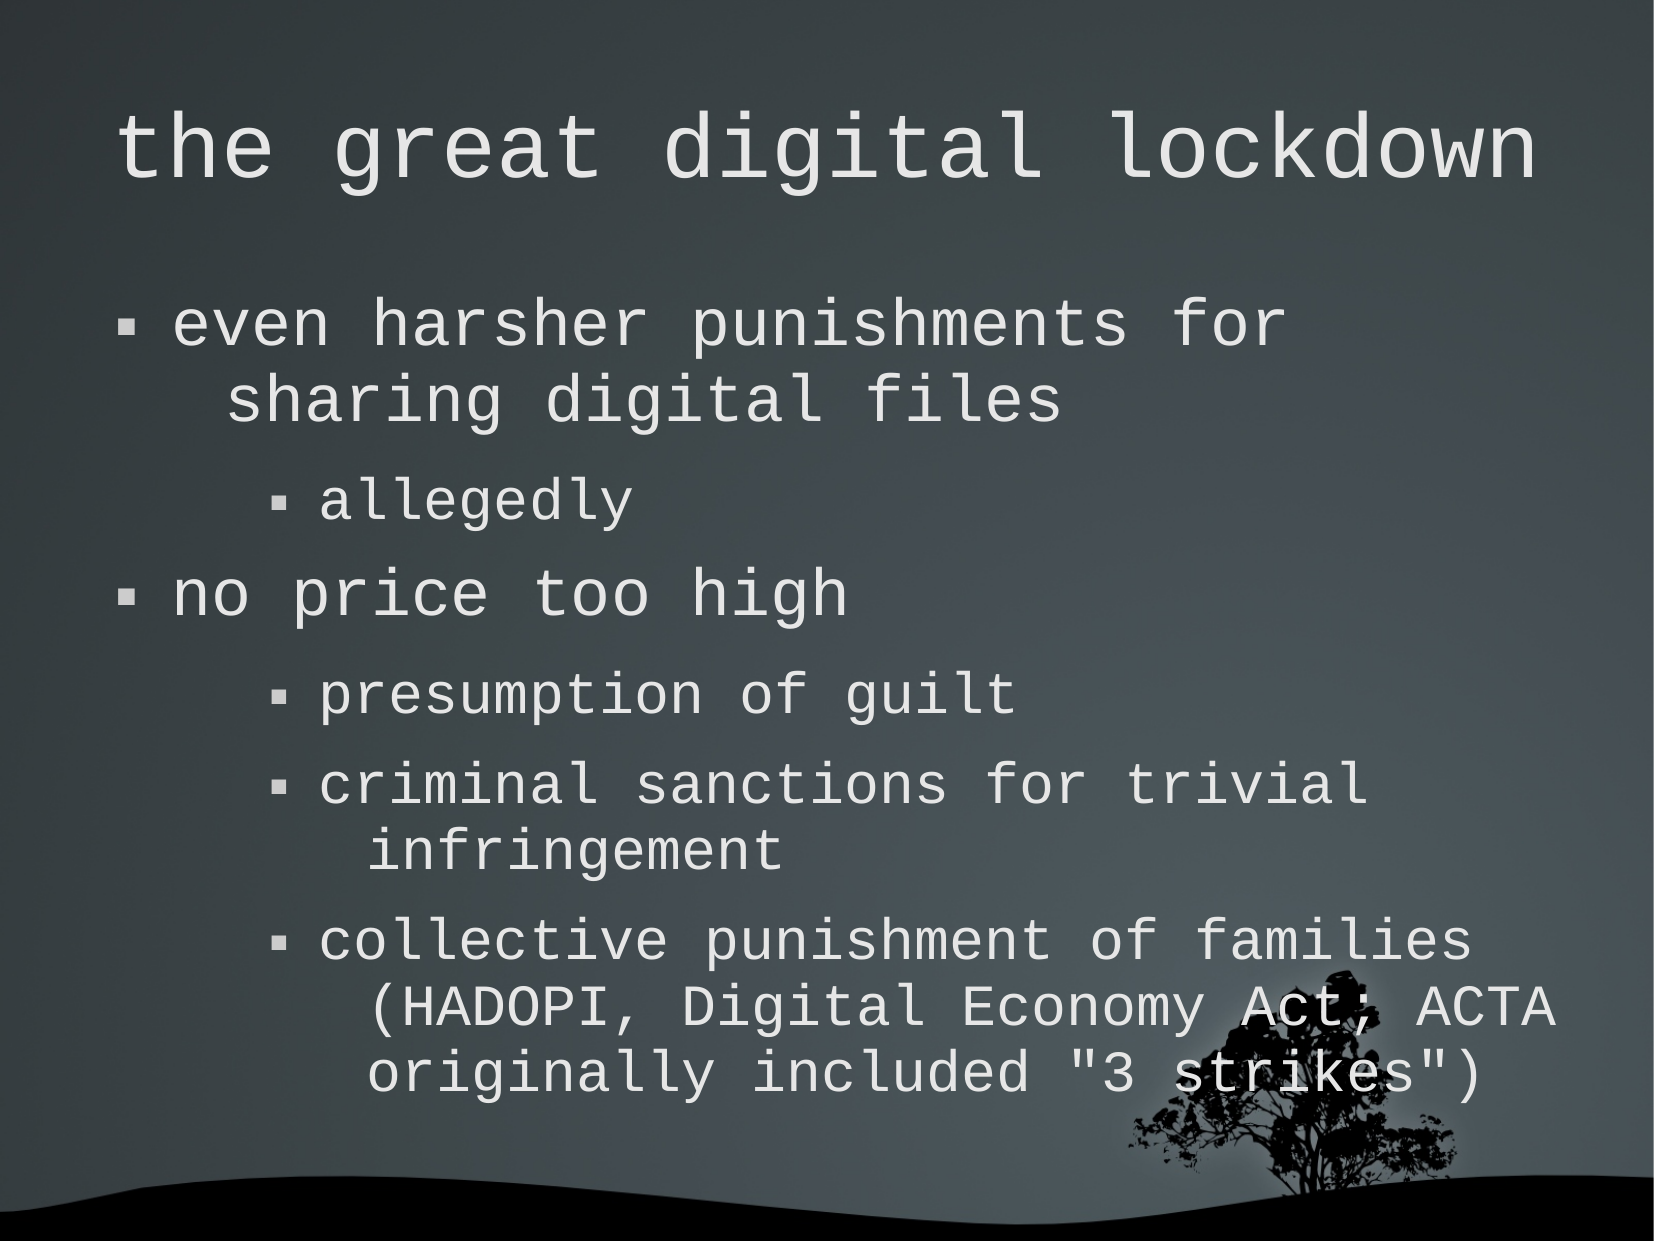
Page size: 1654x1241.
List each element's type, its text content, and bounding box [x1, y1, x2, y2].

list even harsher punishments for sharing digital files allegedly no price too high presumption of guilt criminal sanctions for trivial infringement collective punishment of families (HADOPI, Digital Economy Act; ACTA originally included "3 strikes") [82, 290, 1571, 1109]
title the great digital lockdown [82, 49, 1571, 257]
picture [0, 0, 1654, 1241]
